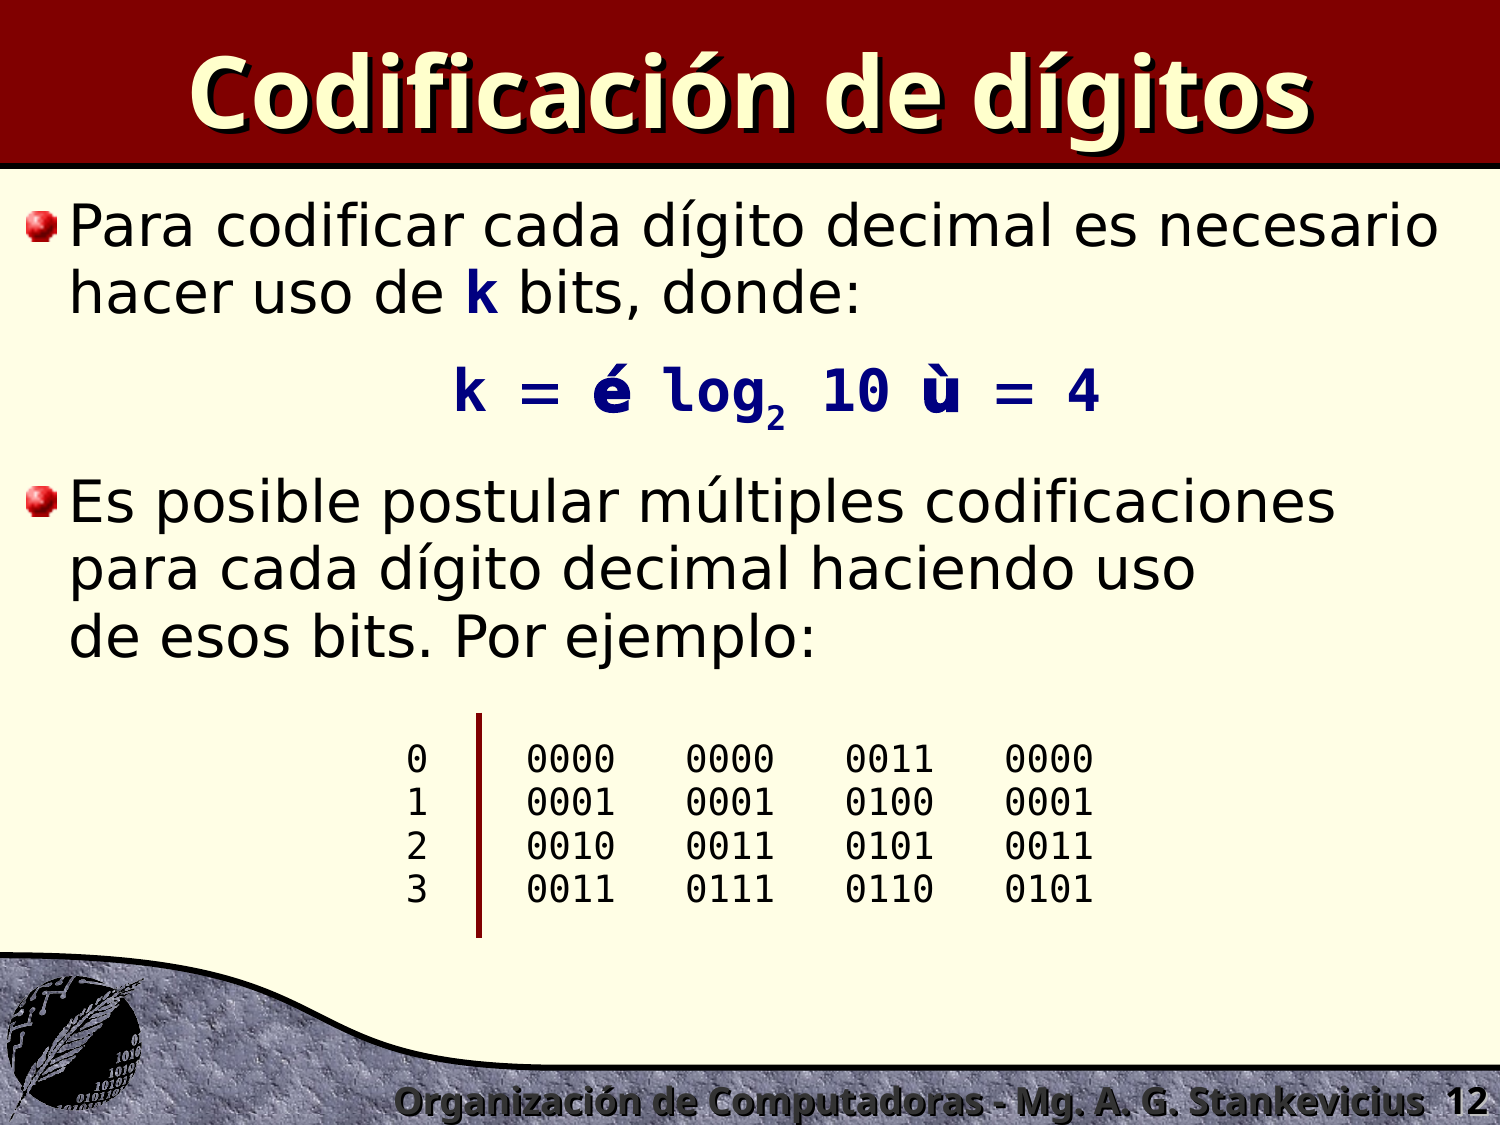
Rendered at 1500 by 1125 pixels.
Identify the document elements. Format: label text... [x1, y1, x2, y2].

text_box 0011 0100 0101 0110 [829, 730, 950, 921]
picture [802, 1100, 806, 1110]
text_box 0000 0001 0010 0011 [510, 729, 631, 921]
text_box 0 1 2 3 [391, 729, 444, 921]
title Codificación de dígitos [15, 5, 1485, 160]
picture [1058, 1100, 1065, 1110]
picture [0, 959, 1500, 1125]
picture [448, 1100, 455, 1110]
text_box 0000 0001 0011 0111 [670, 730, 791, 921]
text_box 0000 0001 0011 0101 [989, 730, 1109, 921]
list Para codificar cada dígito decimal es necesario hacer uso de k bits, donde: k = é log2 10 ù = 4 Es posible postular múltiples codificaciones para cada dígito decimal haciendo uso de esos bits. Por ejemplo: [11, 192, 1486, 935]
